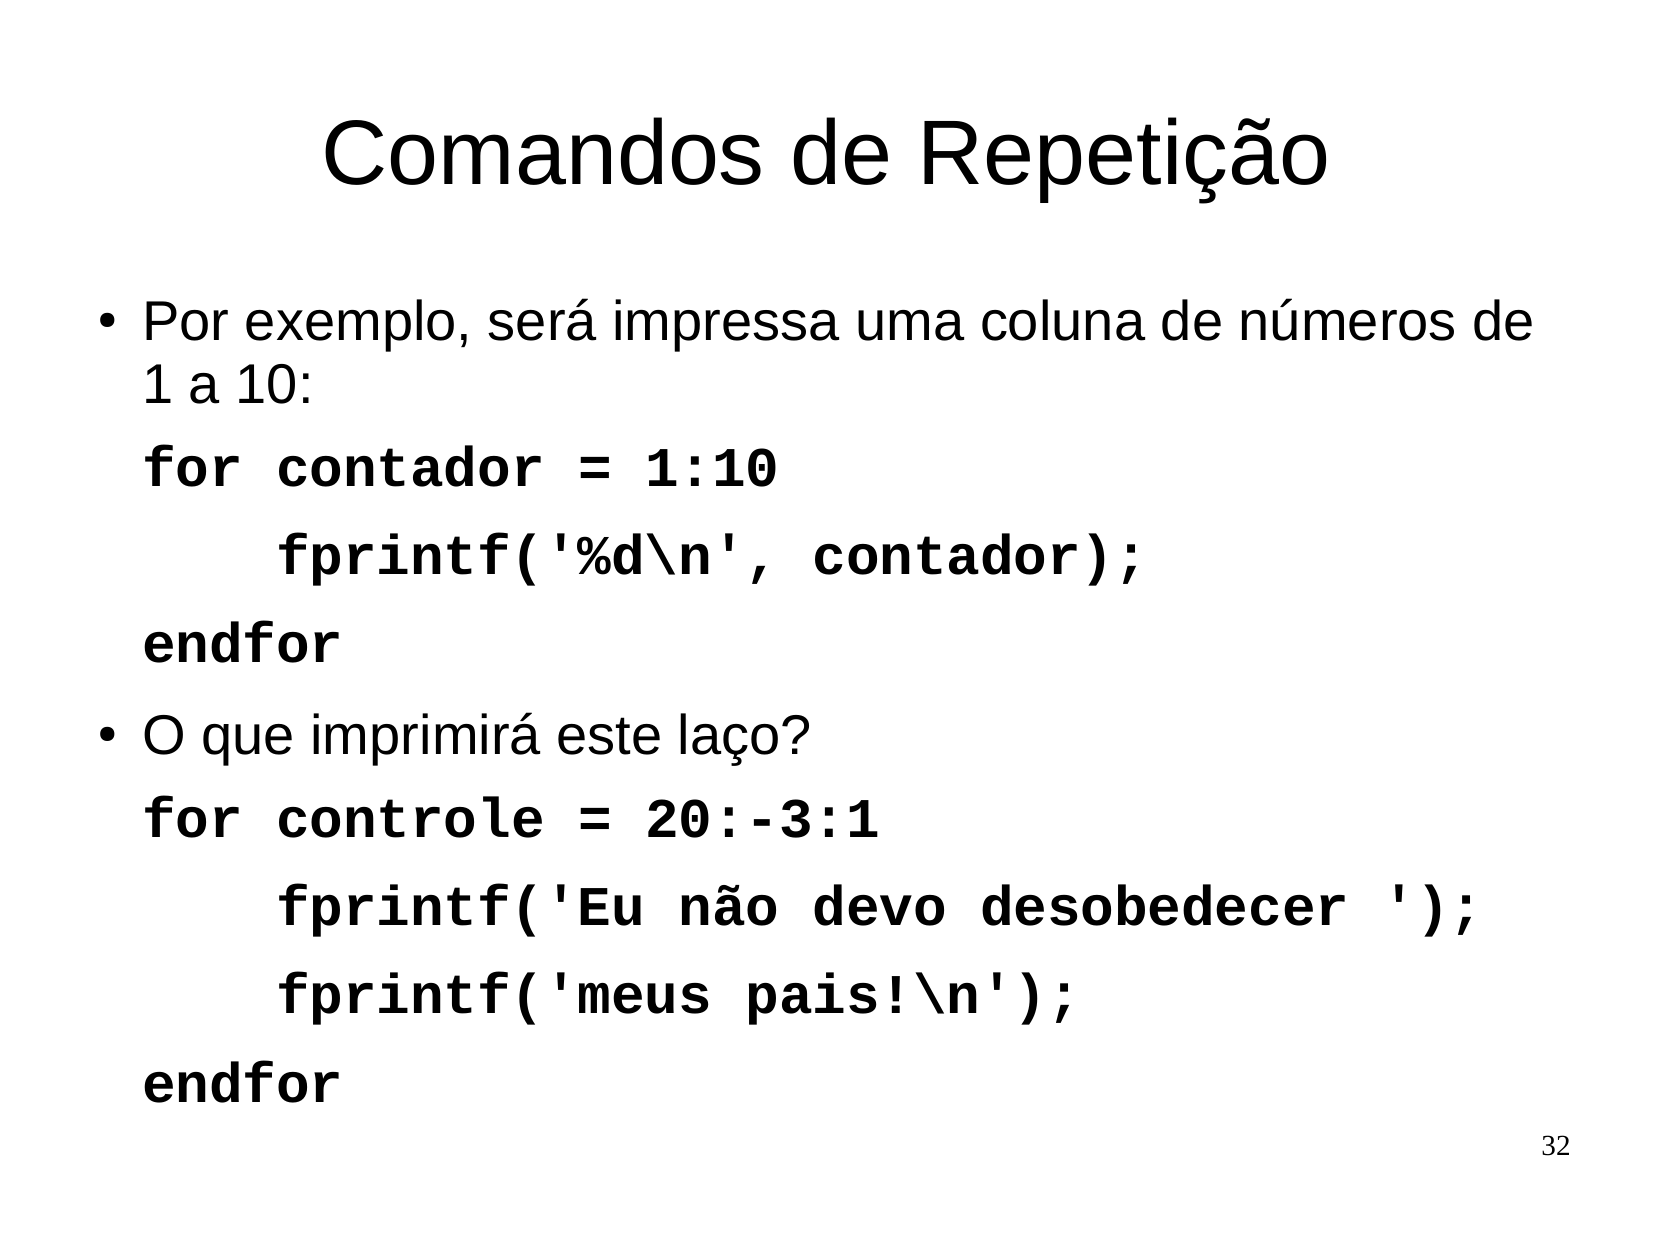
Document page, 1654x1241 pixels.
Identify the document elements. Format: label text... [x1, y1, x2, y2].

list Por exemplo, será impressa uma coluna de números de 1 a 10: for contador = 1:10 fprintf('%d\n', contador); endfor O que imprimirá este laço? for controle = 20:-3:1 fprintf('Eu não devo desobedecer '); fprintf('meus pais!\n'); endfor [82, 290, 1571, 1123]
title Comandos de Repetição [82, 49, 1571, 257]
